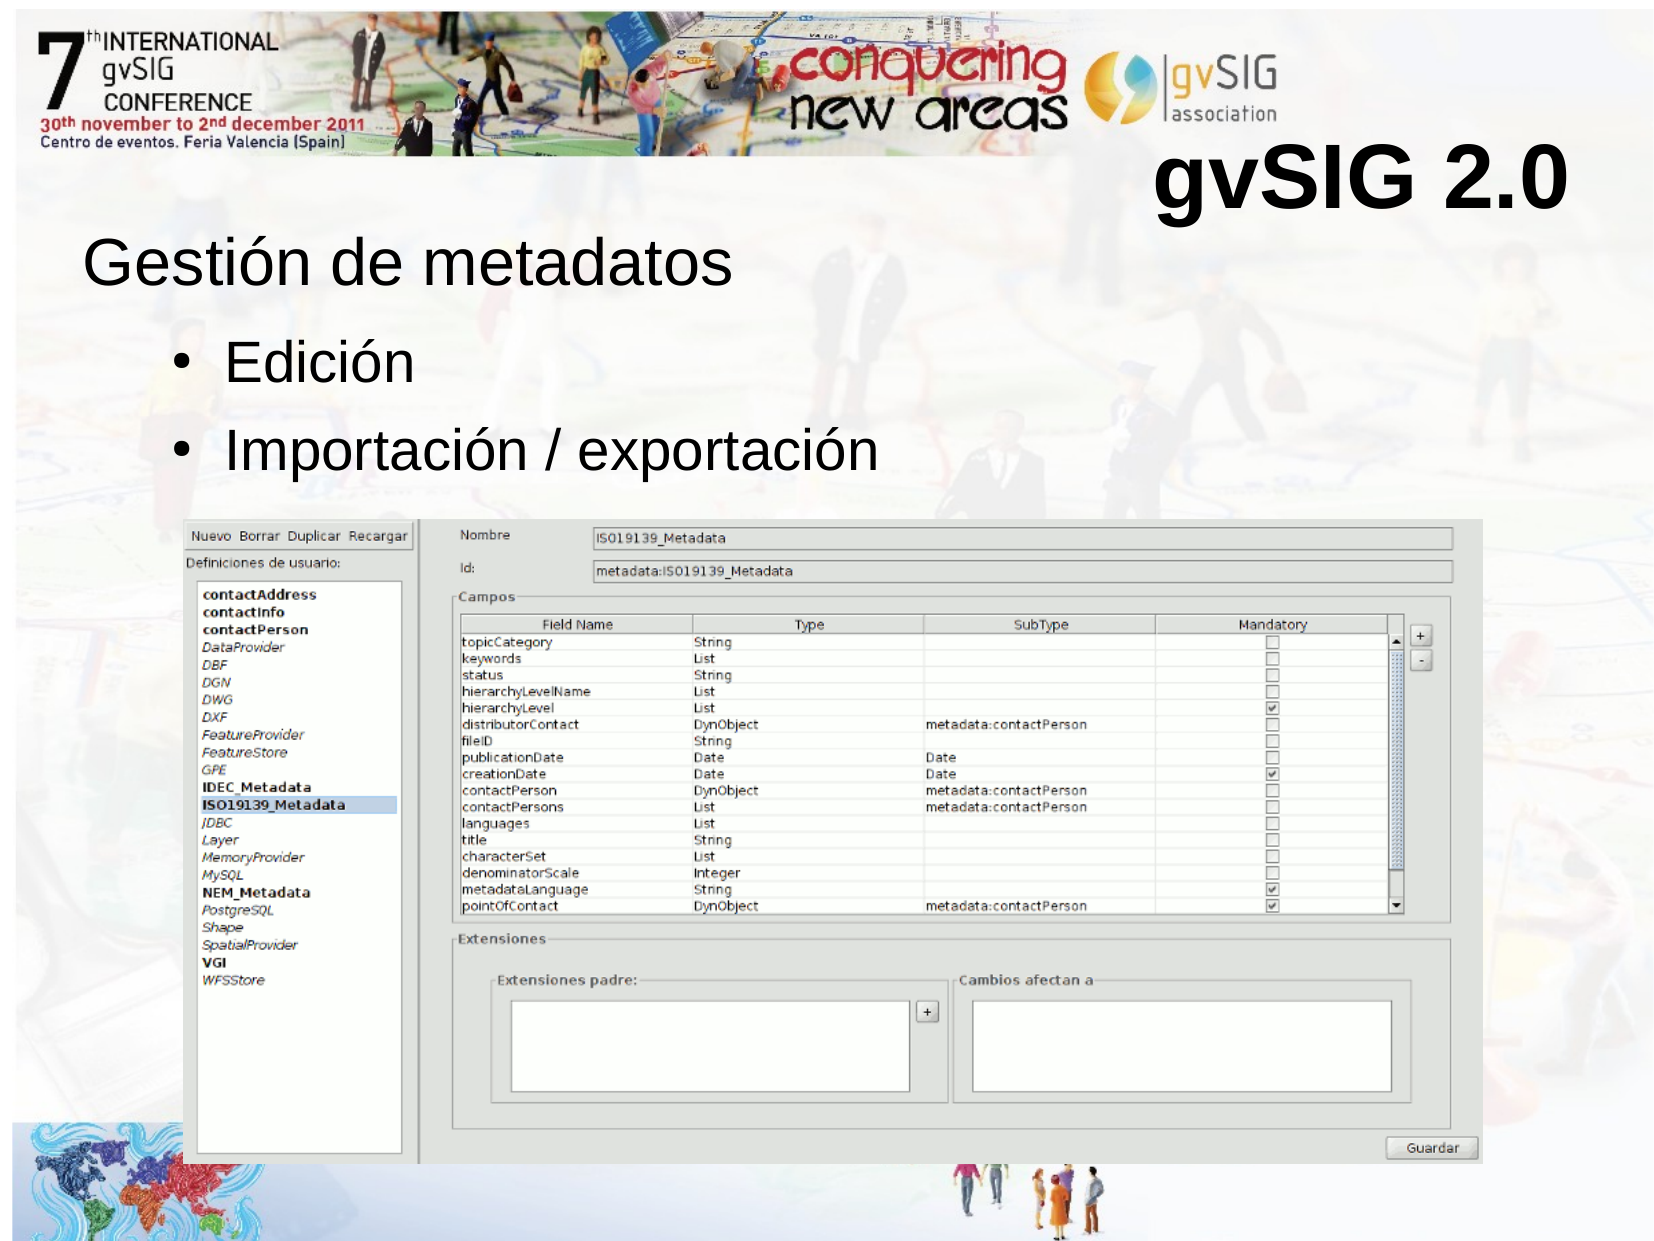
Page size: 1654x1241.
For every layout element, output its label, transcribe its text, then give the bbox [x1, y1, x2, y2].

list Gestión de metadatos Edición Importación / exportación [82, 225, 1571, 1044]
picture [12, 9, 1654, 1241]
title gvSIG 2.0 [82, 73, 1571, 225]
